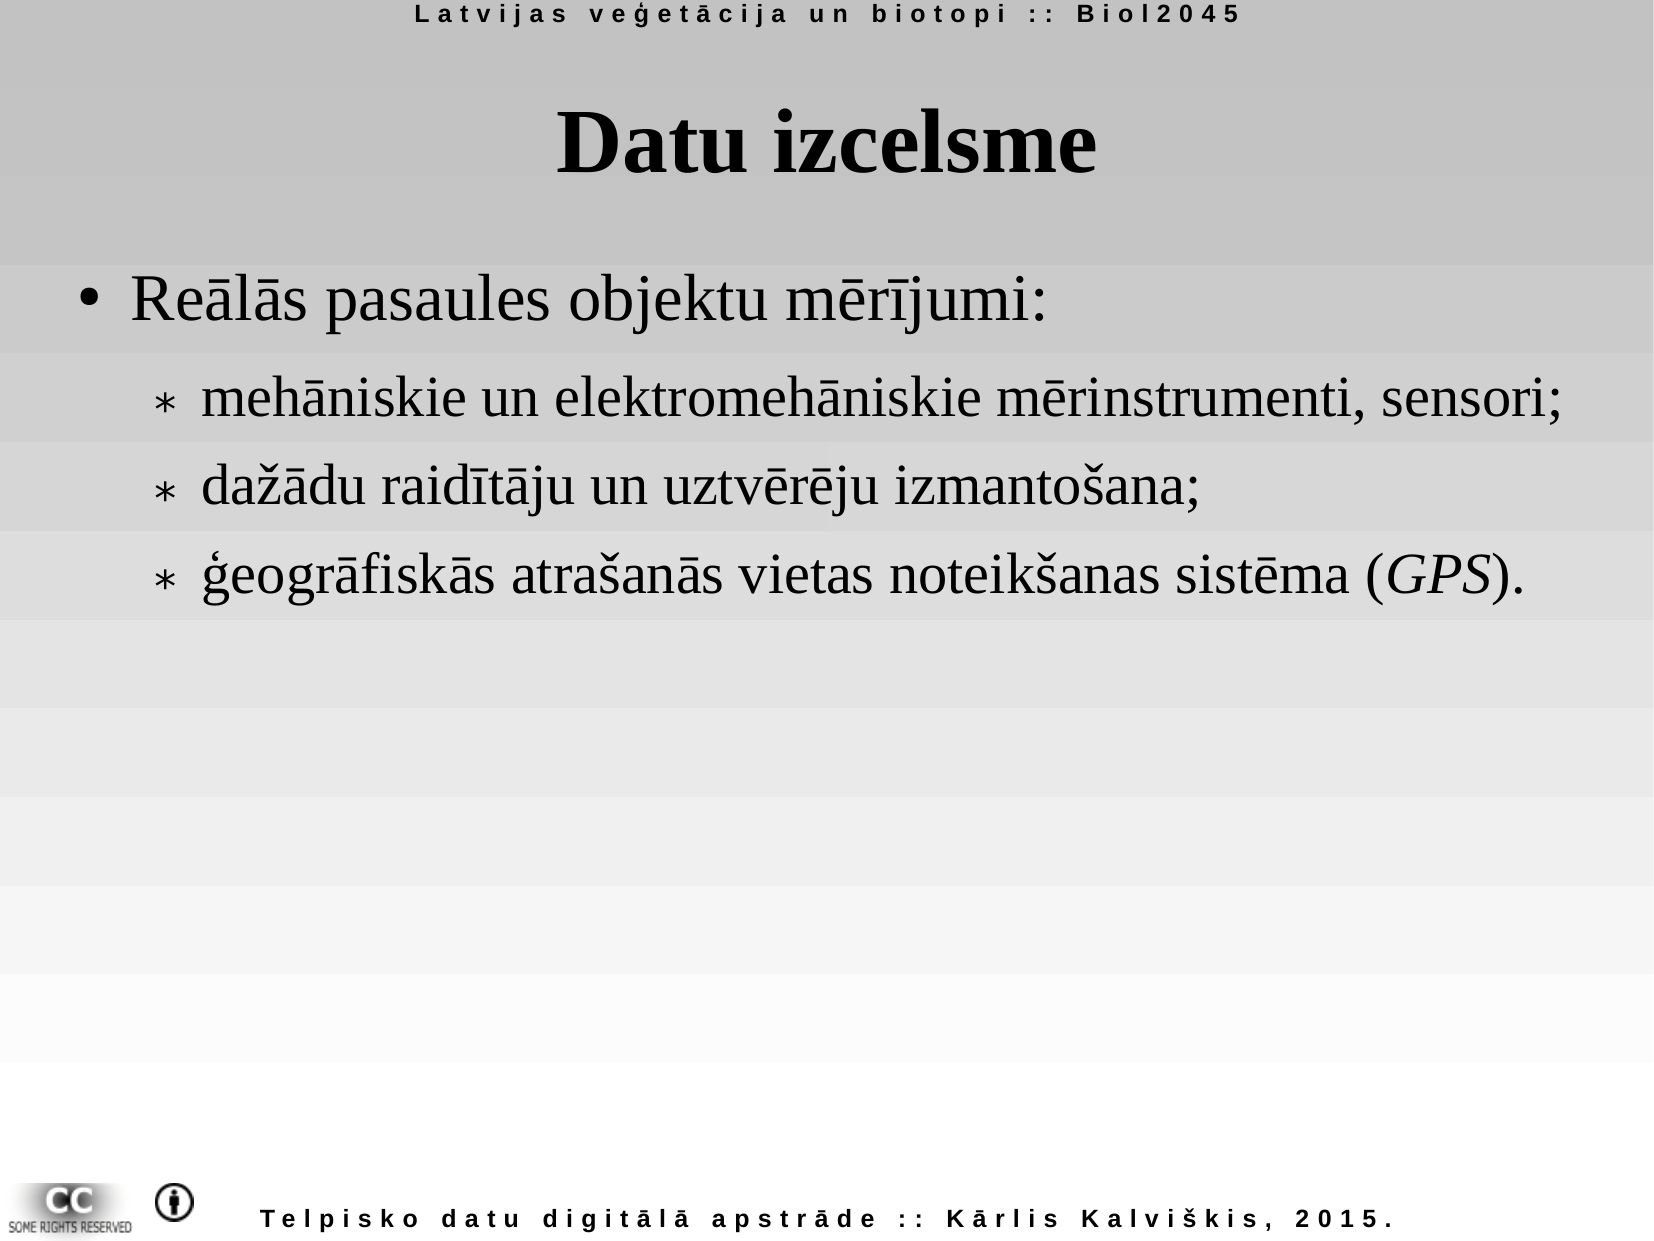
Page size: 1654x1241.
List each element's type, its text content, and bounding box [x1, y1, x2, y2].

title Datu izcelsme [59, 37, 1596, 246]
picture [0, 0, 1654, 1241]
list Reālās pasaules objektu mērījumi: mehāniskie un elektromehāniskie mērinstrumenti, sensori; dažādu raidītāju un uztvērēju izmantošana; ģeogrāfiskās atrašanās vietas noteikšanas sistēma (GPS). [59, 261, 1596, 1175]
